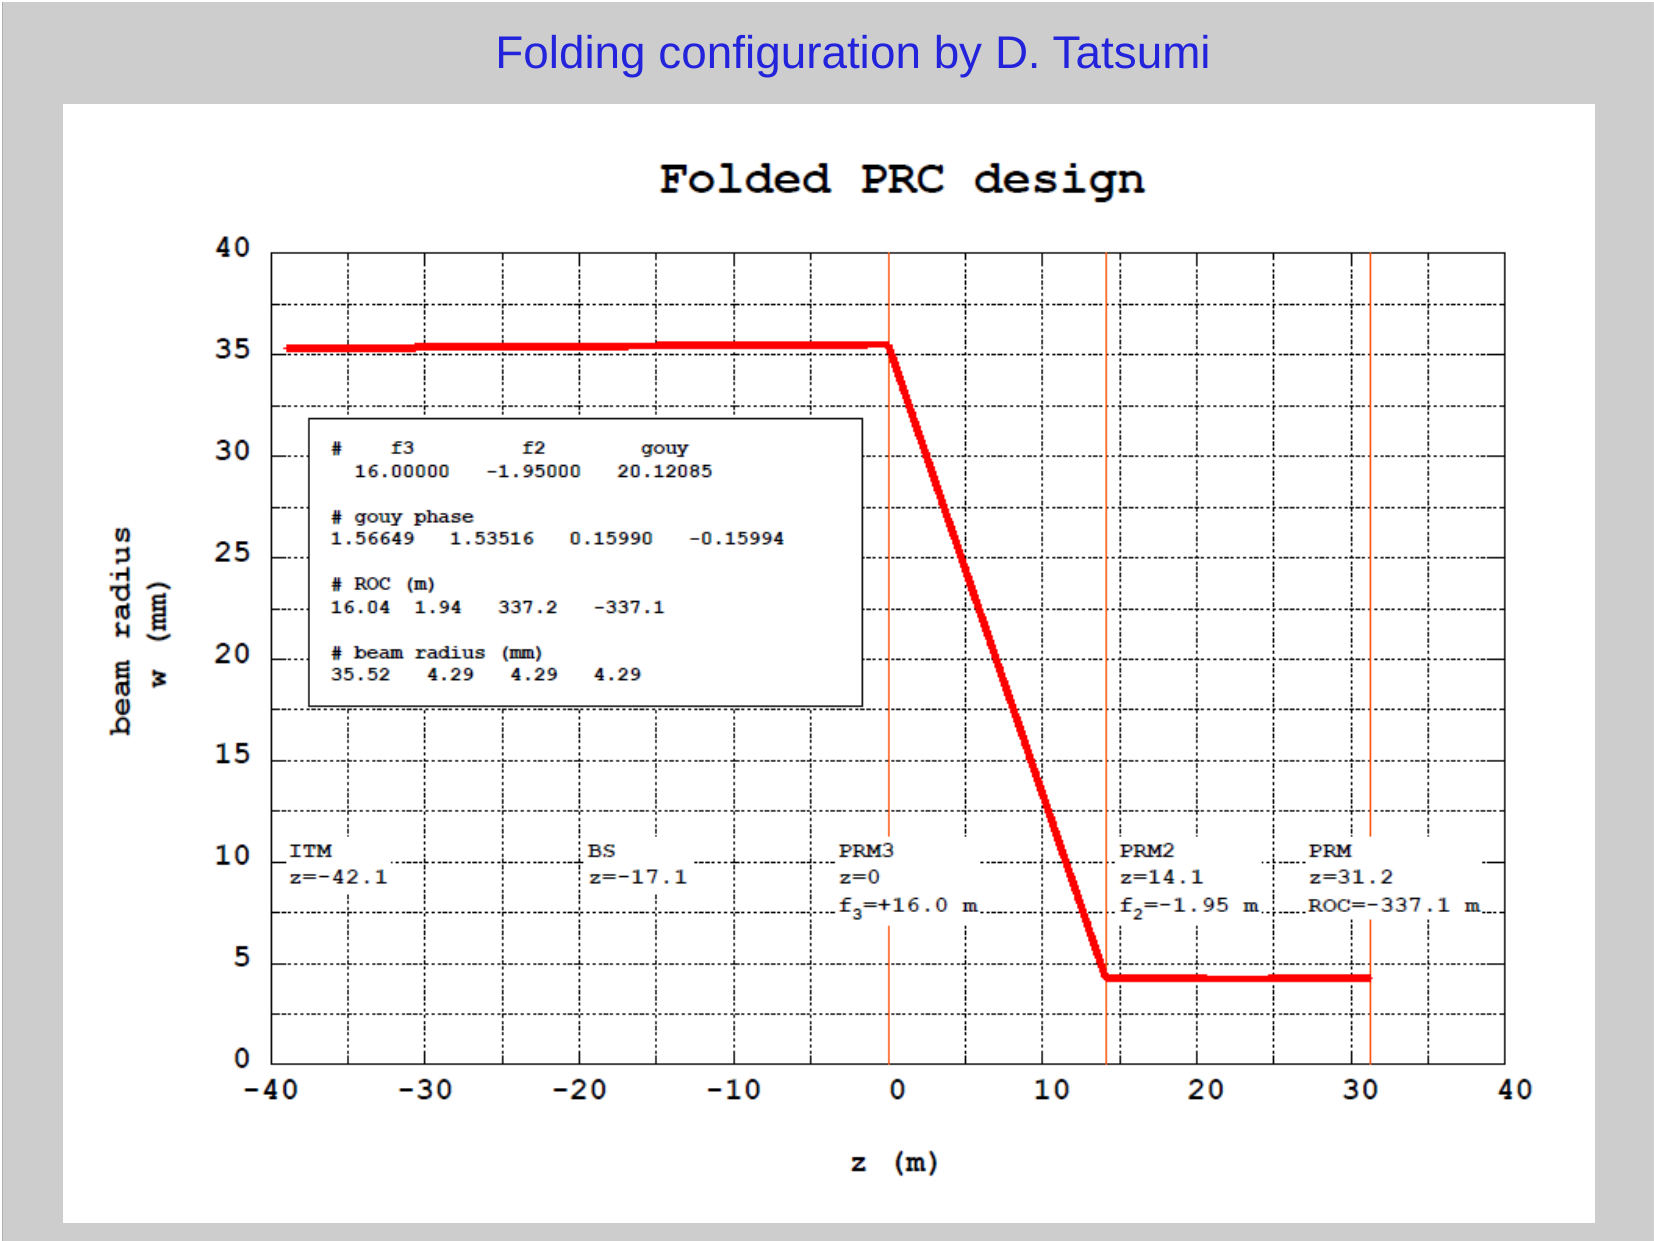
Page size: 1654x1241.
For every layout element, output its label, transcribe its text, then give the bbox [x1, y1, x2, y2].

text_box Folding configuration by D. Tatsumi [480, 19, 1227, 86]
picture [1, 2, 1654, 1241]
